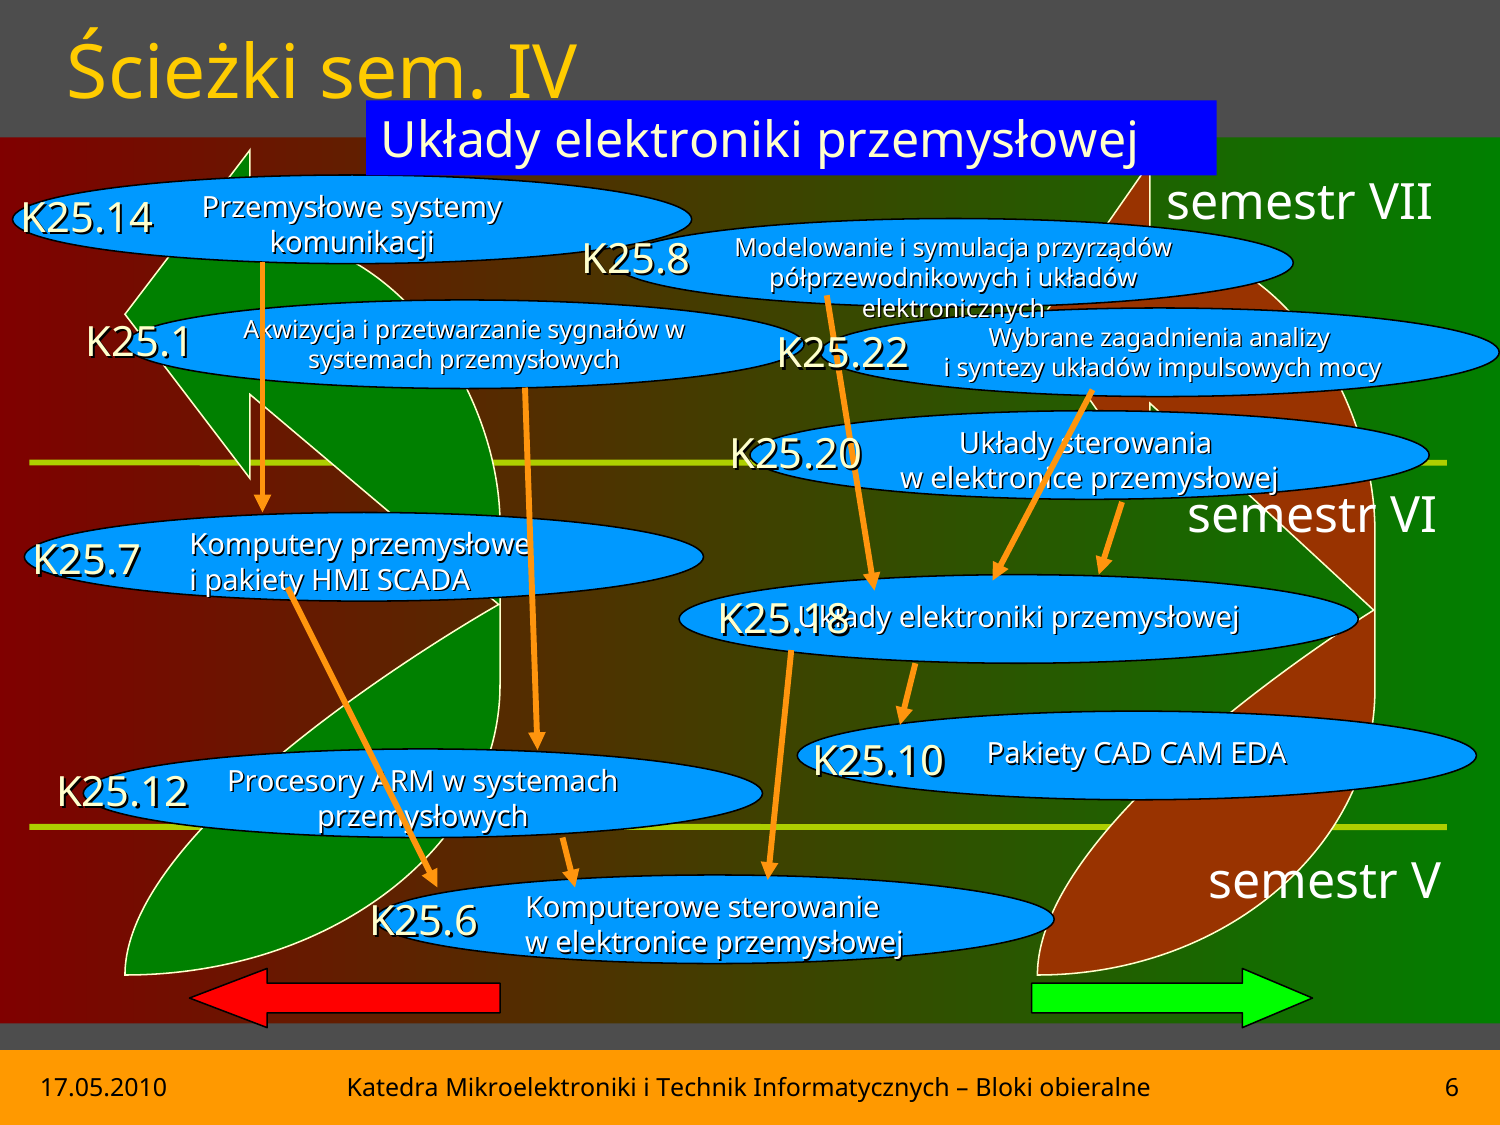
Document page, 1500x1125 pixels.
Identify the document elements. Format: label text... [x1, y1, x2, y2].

text_box K25.20 [714, 419, 922, 485]
text_box [862, 489, 1031, 578]
text_box Układy elektroniki przemysłowej [679, 602, 702, 635]
text_box [881, 307, 887, 318]
text_box K25.18 [702, 584, 910, 650]
text_box Układy sterowania w elektronice przemysłowej [1040, 410, 1430, 500]
text_box Modelowanie i symulacja przyrządów półprzewodnikowych i układów elektronicznych [685, 218, 1294, 308]
text_box K25.10 [797, 726, 1004, 792]
text_box [531, 466, 868, 824]
text_box [923, 307, 934, 318]
text_box K25.22 [761, 318, 969, 384]
text_box [1023, 306, 1031, 311]
text_box [454, 176, 1151, 226]
text_box semestr V [1193, 840, 1477, 916]
text_box Przemysłowe systemy komunikacji [93, 174, 692, 264]
text_box Pakiety CAD CAM EDA [883, 711, 1477, 800]
text_box Układy elektroniki przemysłowej [366, 100, 1217, 176]
text_box [832, 305, 867, 318]
text_box [0, 137, 1500, 1028]
text_box semestr VI [1172, 474, 1477, 550]
text_box K25.14 [5, 183, 213, 248]
text_box K25.12 [41, 757, 249, 823]
text_box K25.1 [70, 307, 278, 372]
text_box Komputery przemysłowe i pakiety HMI SCADA [533, 518, 704, 595]
text_box [299, 596, 537, 751]
text_box [949, 308, 954, 317]
text_box Komputerowe sterowanie w elektronice przemysłowej [477, 874, 1055, 964]
text_box Procesory ARM w systemach przemysłowych [170, 749, 408, 838]
text_box Komputery przemysłowe i pakiety HMI SCADA [127, 512, 529, 602]
text_box K25.6 [354, 885, 562, 951]
text_box Układy sterowania w elektronice przemysłowej [861, 410, 1078, 499]
text_box K25.7 [17, 525, 225, 591]
text_box Procesory ARM w systemach przemysłowych [373, 748, 763, 838]
text_box [904, 307, 914, 318]
text_box [915, 307, 921, 318]
text_box [265, 254, 827, 322]
text_box [941, 308, 945, 318]
text_box [887, 307, 899, 318]
text_box [417, 830, 769, 885]
text_box [984, 307, 991, 314]
text_box [971, 307, 984, 315]
text_box [1043, 137, 1500, 351]
text_box Akwizycja i przetwarzanie sygnałów w systemach przemysłowych [265, 299, 761, 389]
text_box [529, 367, 843, 459]
text_box Wybrane zagadnienia analizy i syntezy układów impulsowych mocy [922, 307, 1500, 397]
text_box [845, 384, 1085, 419]
text_box [867, 306, 879, 318]
text_box K25.8 [566, 224, 774, 290]
text_box semestr VII [1151, 161, 1477, 237]
text_box Układy elektroniki przemysłowej [795, 574, 1359, 664]
title Ścieżki sem. IV [52, 12, 1469, 127]
